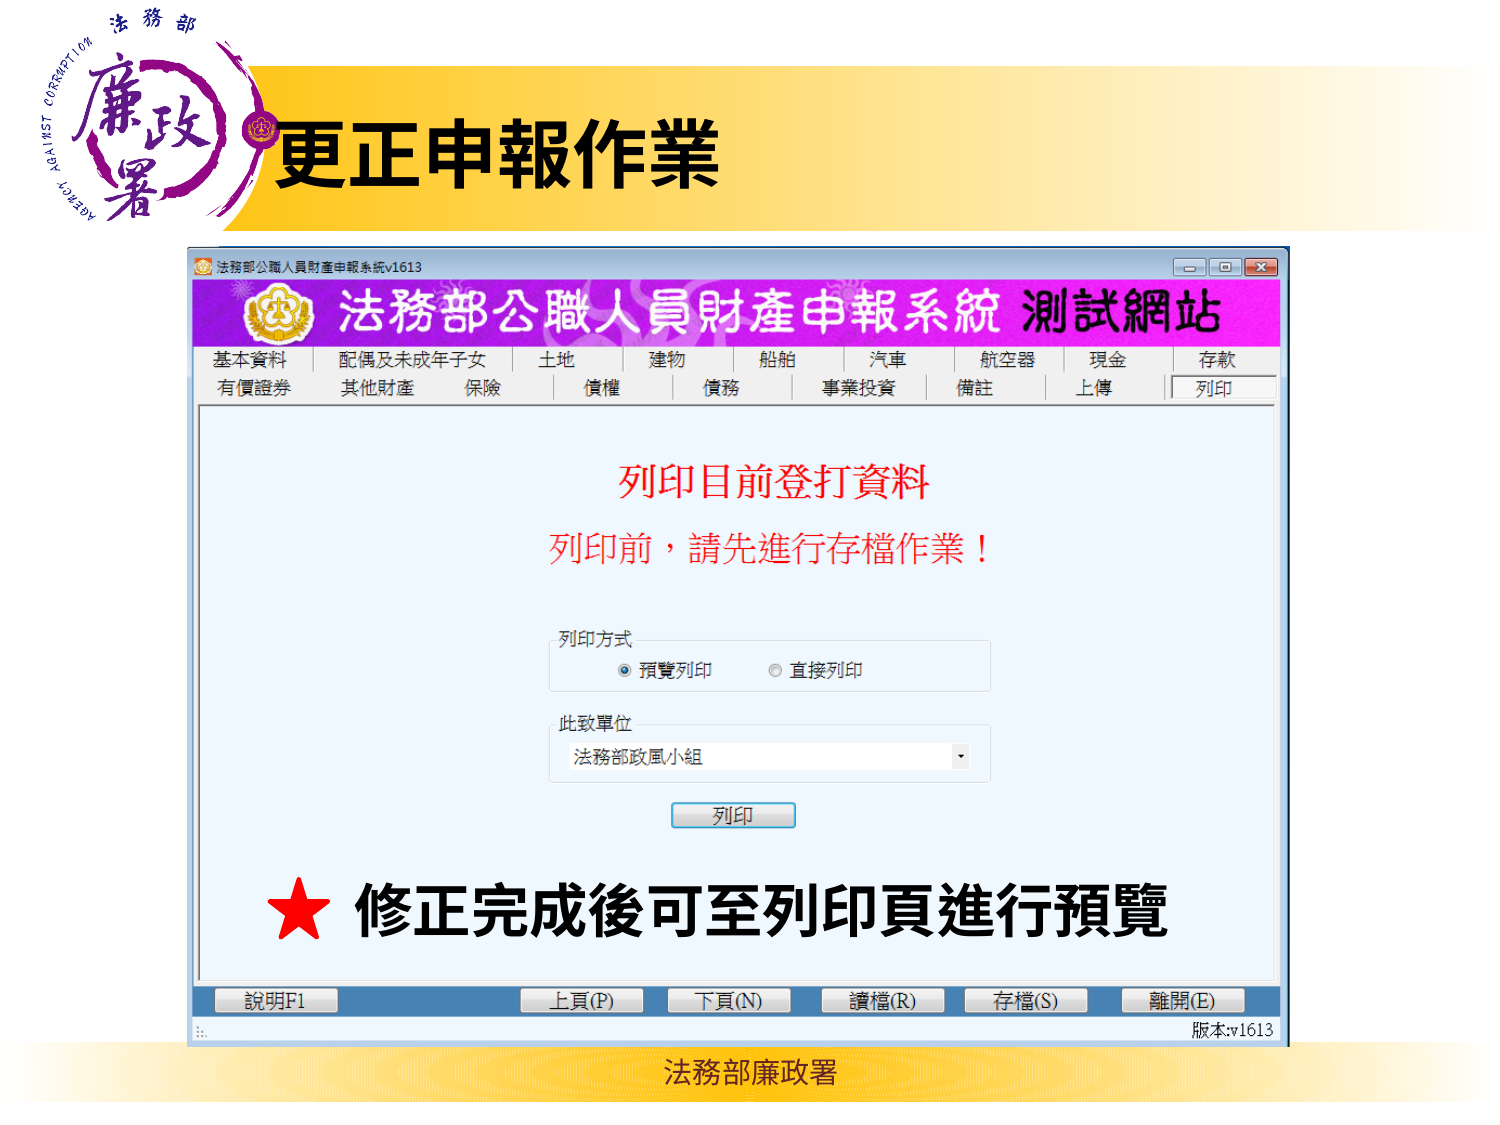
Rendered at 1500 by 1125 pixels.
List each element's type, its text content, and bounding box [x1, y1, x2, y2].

text_box 法務部廉政署 [513, 1046, 989, 1107]
title 更正申報作業 [257, 70, 1426, 235]
text_box [269, 878, 329, 938]
text_box 修正完成後可至列印頁進行預覽 [339, 867, 1219, 954]
picture [187, 246, 1290, 1047]
